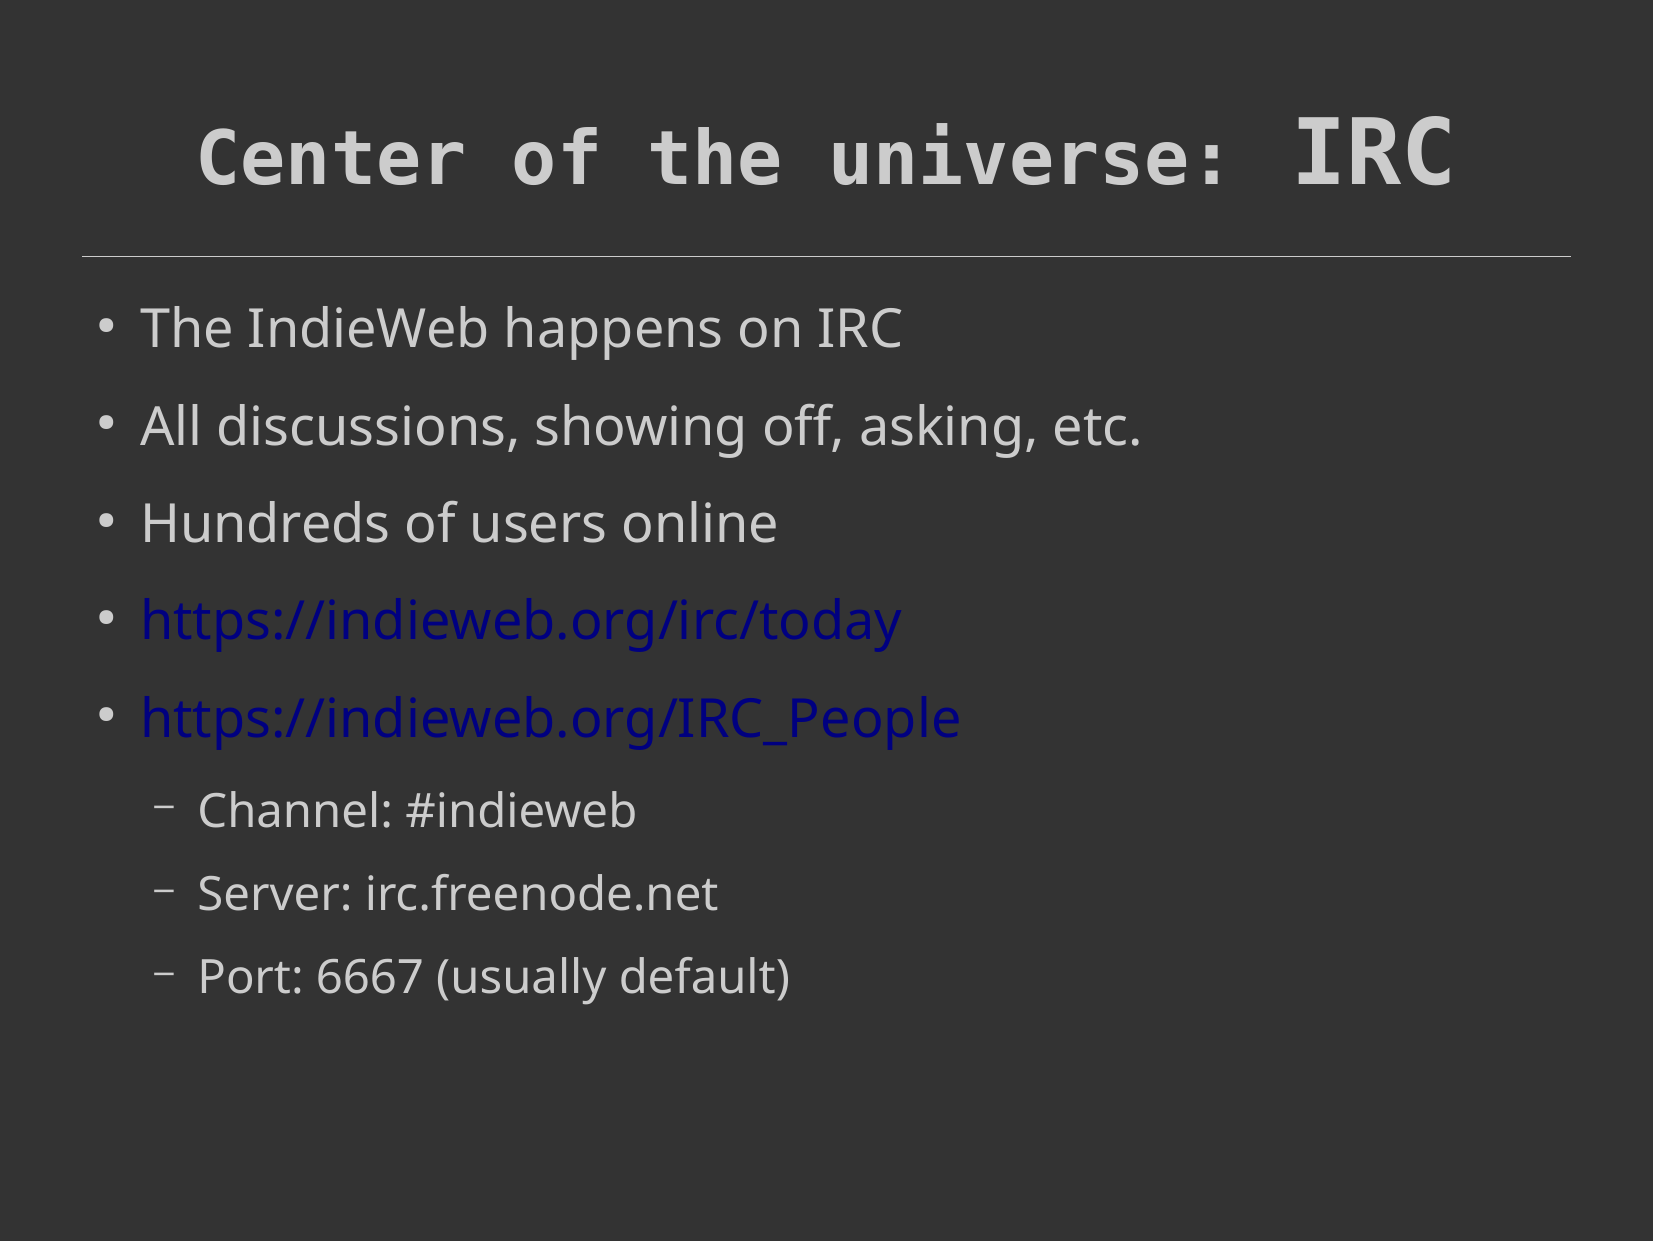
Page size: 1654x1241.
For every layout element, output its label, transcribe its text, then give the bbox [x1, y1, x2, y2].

title Center of the universe: IRC [82, 49, 1571, 257]
list The IndieWeb happens on IRC All discussions, showing off, asking, etc. Hundreds of users online https://indieweb.org/irc/today https://indieweb.org/IRC_People Channel: #indieweb Server: irc.freenode.net Port: 6667 (usually default) [82, 290, 1571, 1010]
